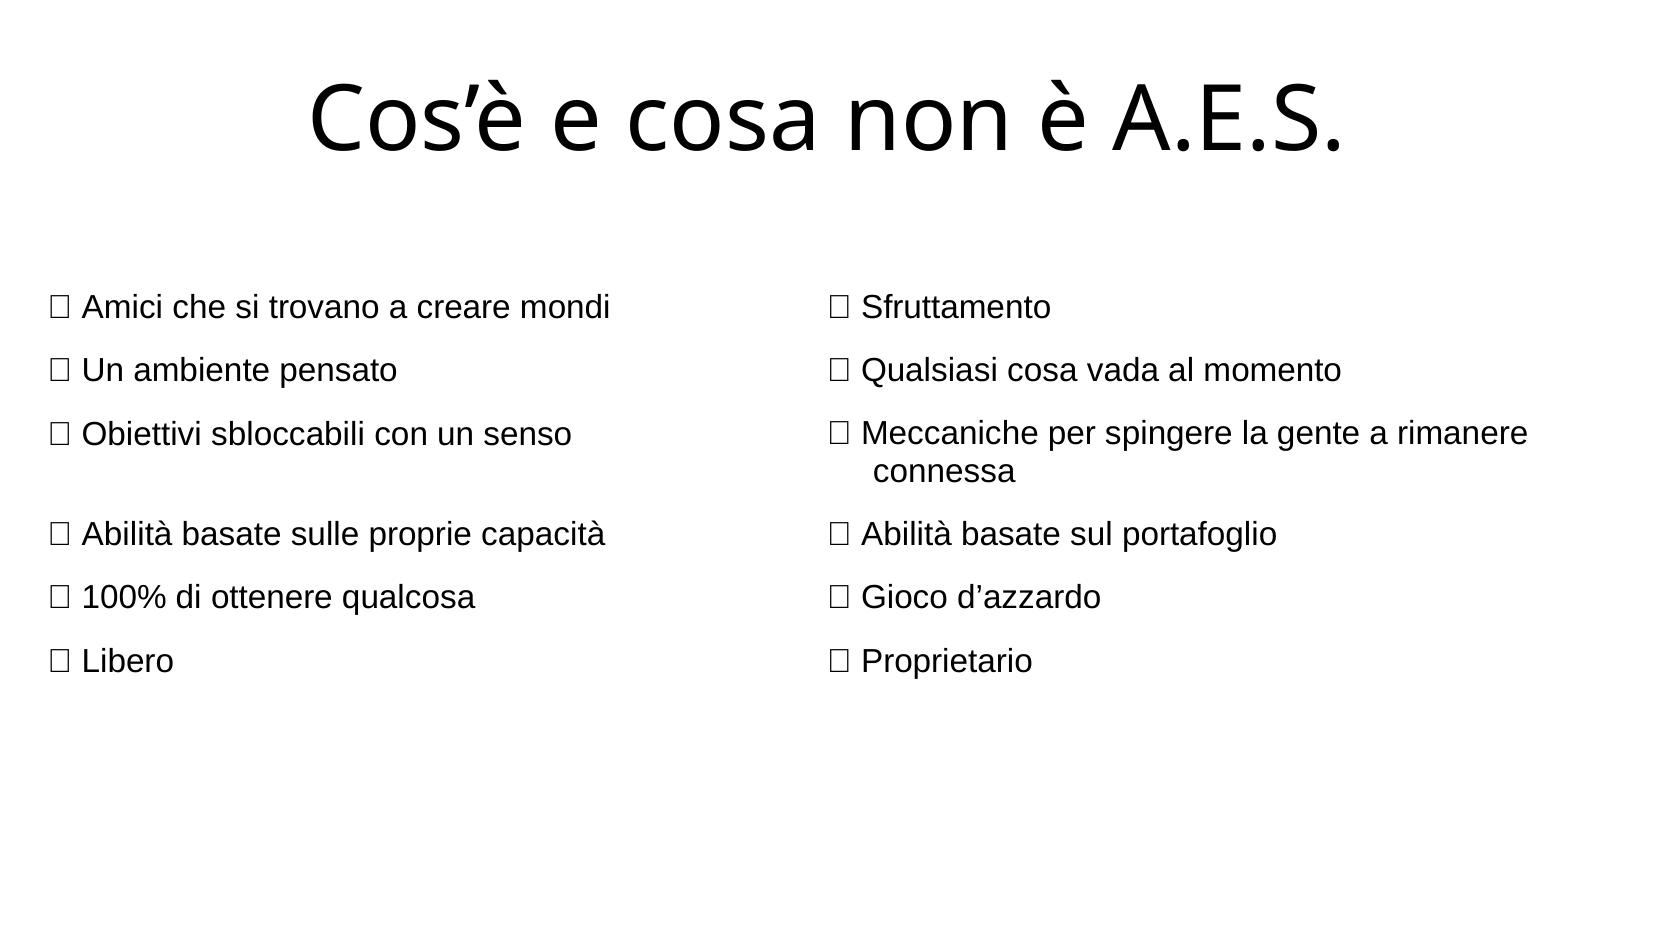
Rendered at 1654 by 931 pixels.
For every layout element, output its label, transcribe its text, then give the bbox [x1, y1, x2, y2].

title Cos’è e cosa non è A.E.S. [82, 37, 1571, 193]
list ❌ Sfruttamento ❌ Qualsiasi cosa vada al momento ❌ Meccaniche per spingere la gente a rimanere connessa ❌ Abilità basate sul portafoglio ❌ Gioco d’azzardo ❌ Proprietario [904, 288, 1654, 680]
list ✅ Amici che si trovano a creare mondi ✅ Un ambiente pensato ✅ Obiettivi sbloccabili con un senso ✅ Abilità basate sulle proprie capacità ✅ 100% di ottenere qualcosa ✅ Libero [47, 288, 904, 680]
